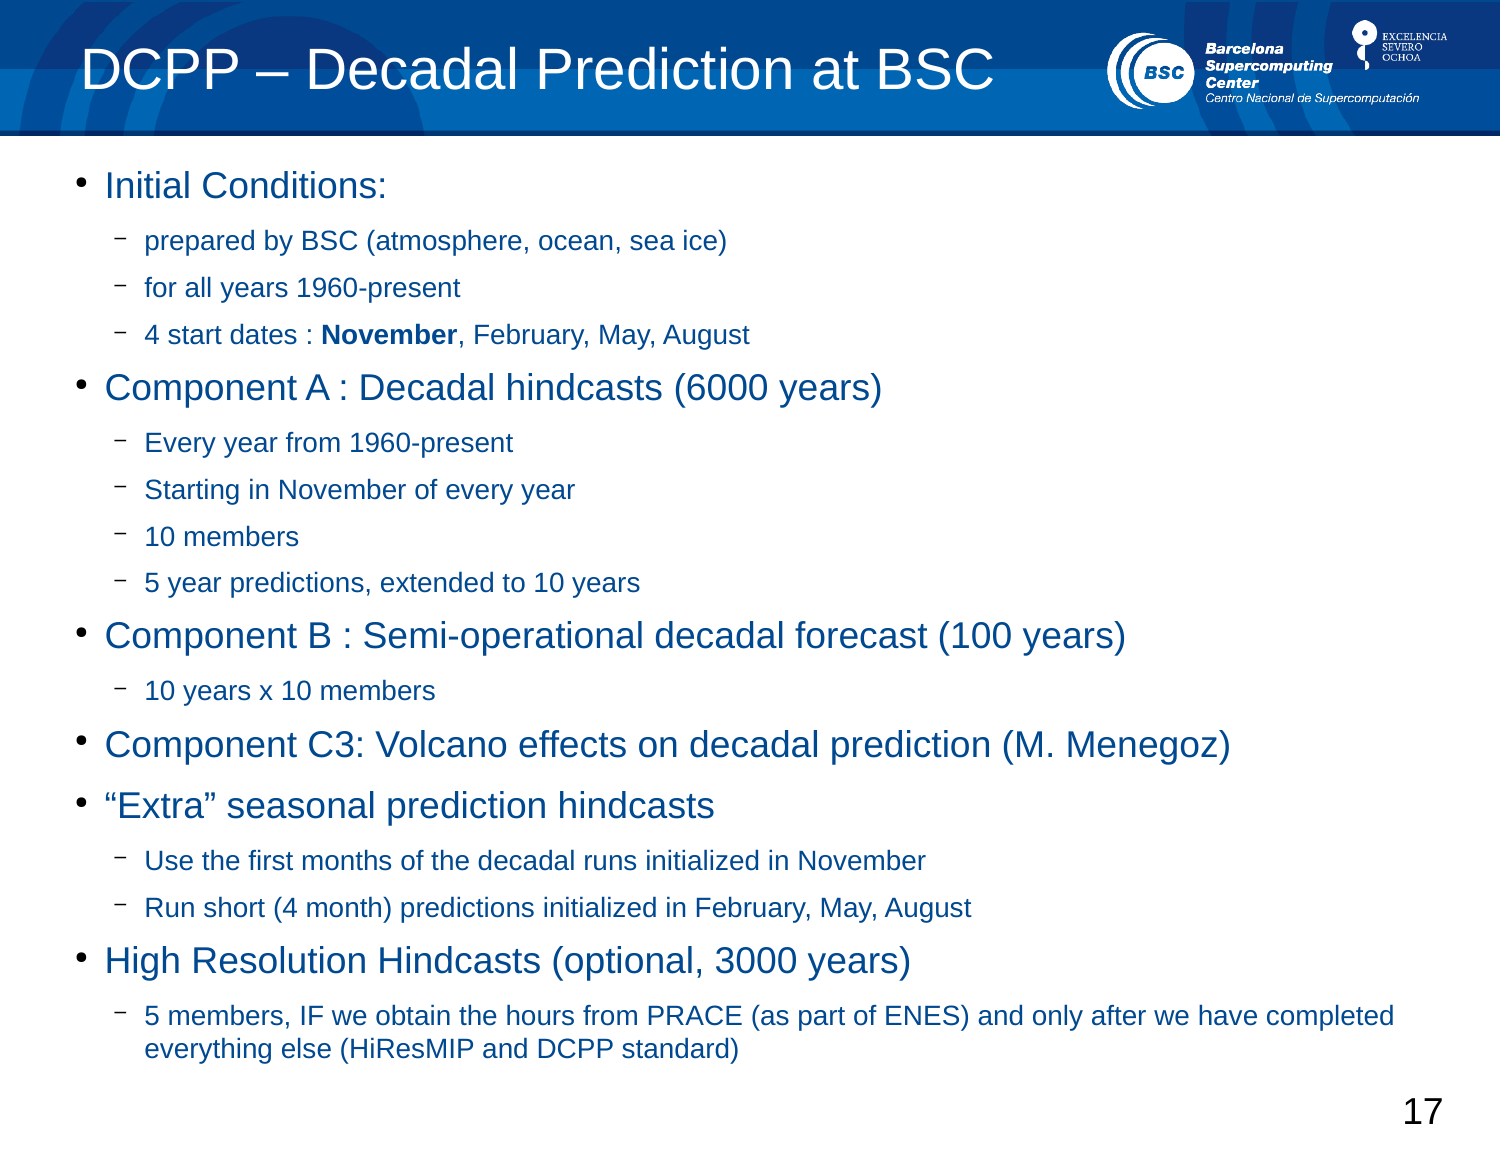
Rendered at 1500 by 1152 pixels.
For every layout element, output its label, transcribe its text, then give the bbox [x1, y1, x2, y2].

title DCPP – Decadal Prediction at BSC [65, 23, 1081, 139]
picture [0, 0, 1500, 136]
list Initial Conditions: prepared by BSC (atmosphere, ocean, sea ice) for all years 1960-present 4 start dates : November, February, May, August Component A : Decadal hindcasts (6000 years) Every year from 1960-present Starting in November of every year 10 members 5 year predictions, extended to 10 years Component B : Semi-operational decadal forecast (100 years) 10 years x 10 members Component C3: Volcano effects on decadal prediction (M. Menegoz) “Extra” seasonal prediction hindcasts Use the first months of the decadal runs initialized in November Run short (4 month) predictions initialized in February, May, August High Resolution Hindcasts (optional, 3000 years) 5 members, IF we obtain the hours from PRACE (as part of ENES) and only after we have completed everything else (HiResMIP and DCPP standard) [64, 161, 1432, 1068]
